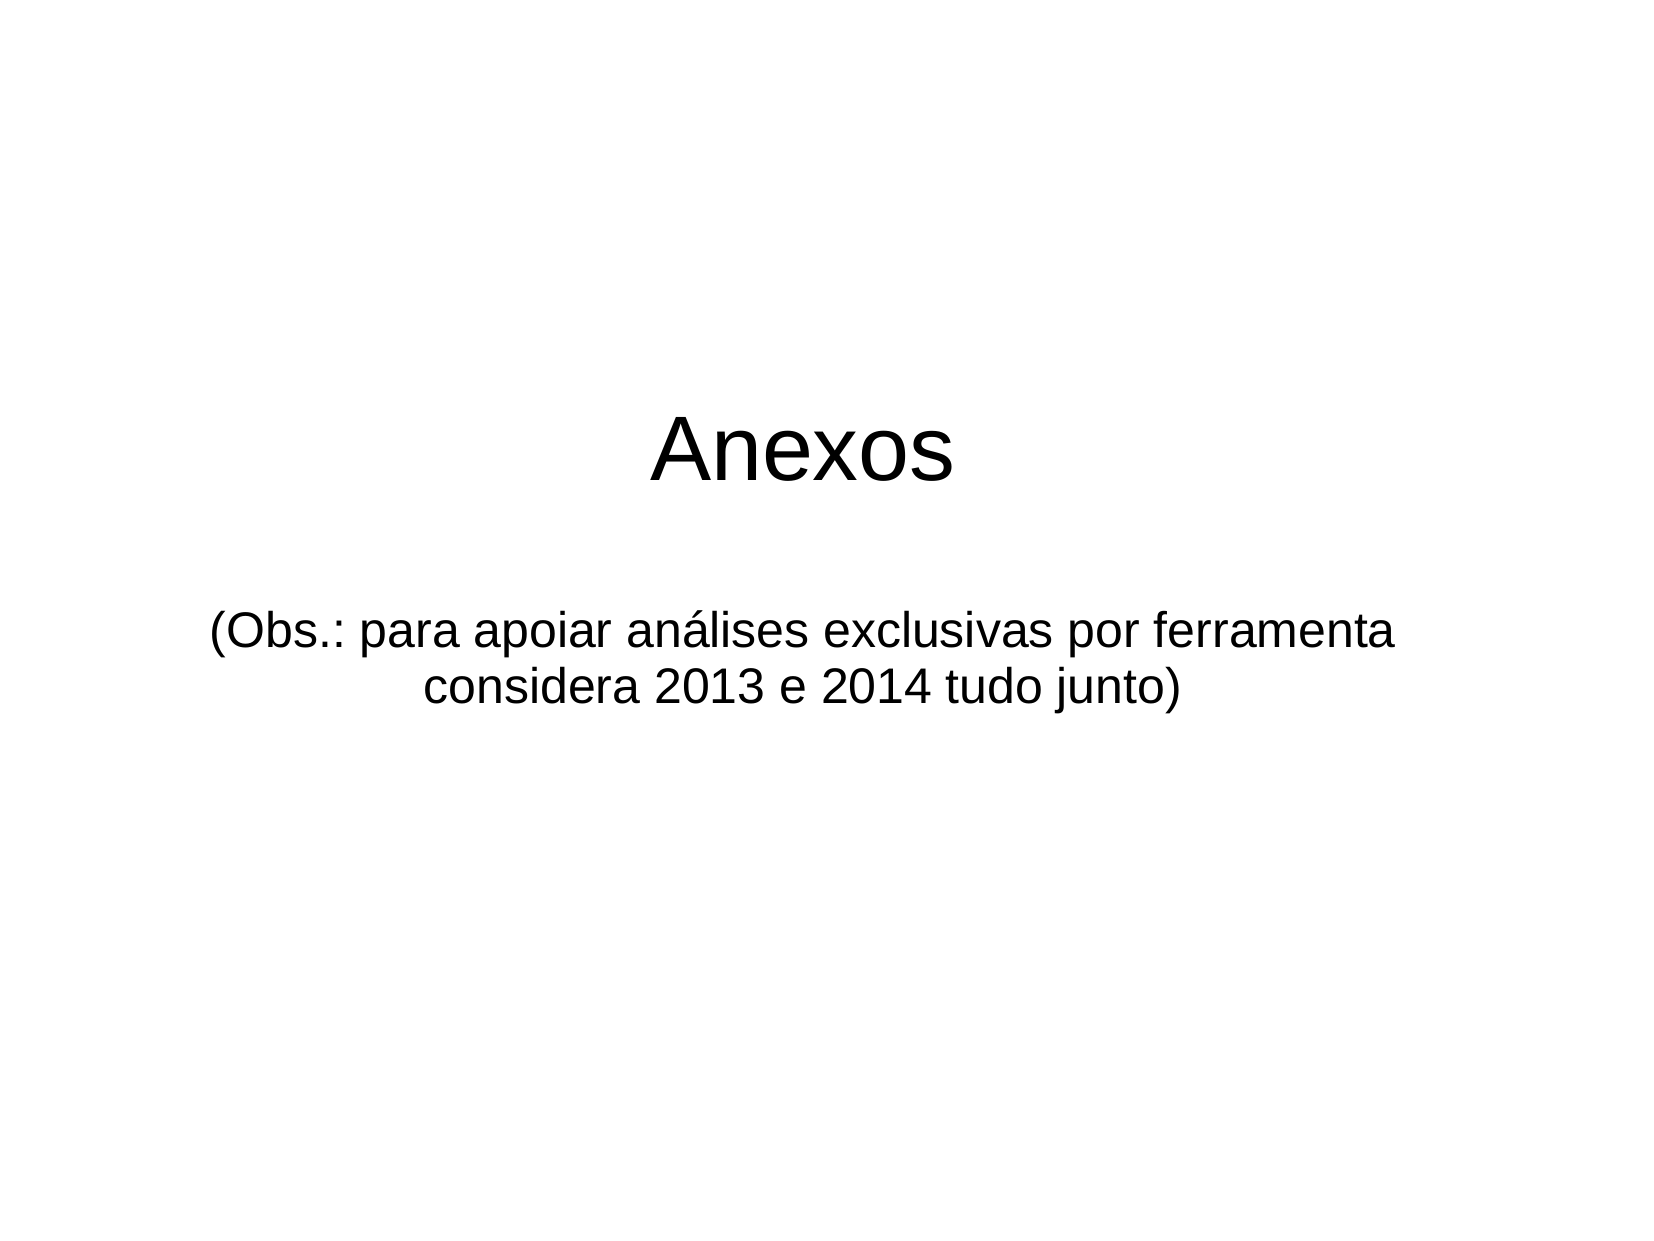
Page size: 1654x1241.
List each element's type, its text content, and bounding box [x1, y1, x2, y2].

title Anexos (Obs.: para apoiar análises exclusivas por ferramenta considera 2013 e 2014 tudo junto) [59, 397, 1548, 817]
